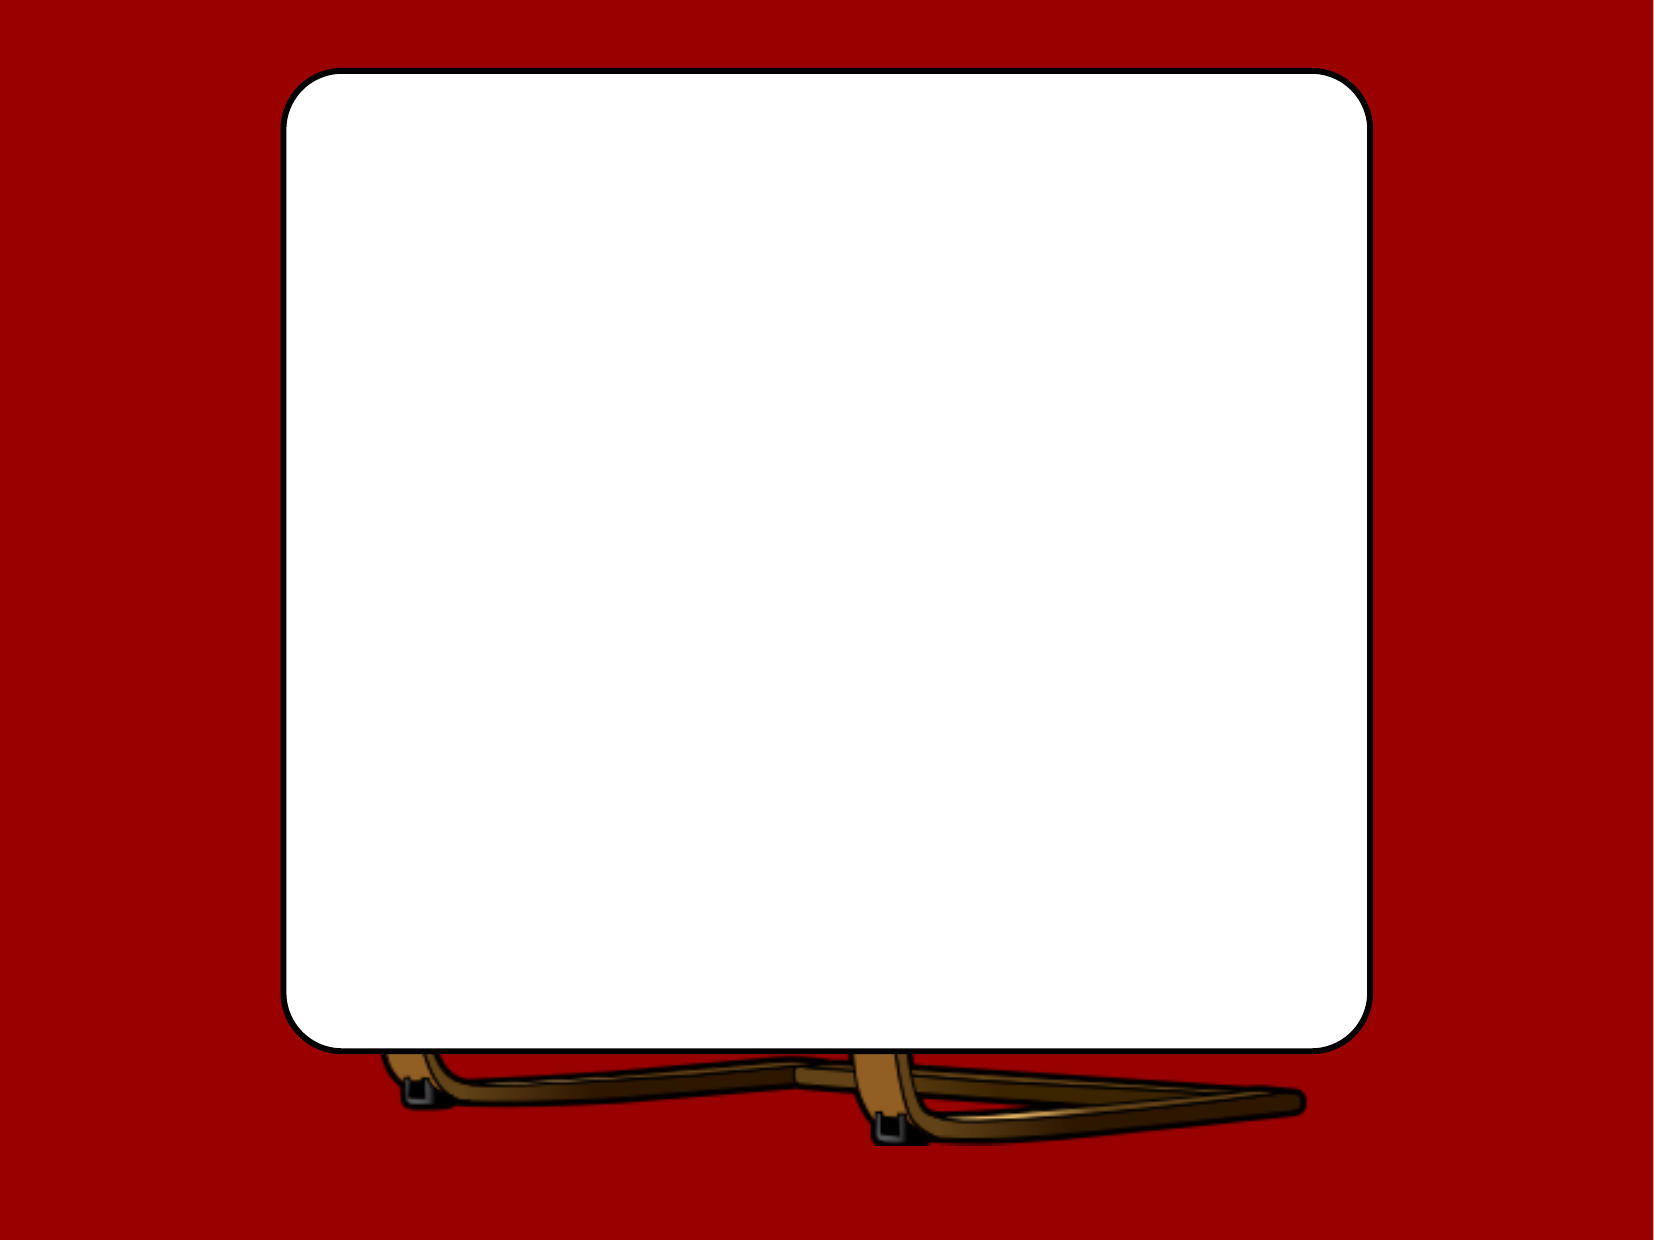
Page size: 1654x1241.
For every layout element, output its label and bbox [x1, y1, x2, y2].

text_box [283, 70, 1371, 1052]
picture [336, 1052, 1317, 1146]
